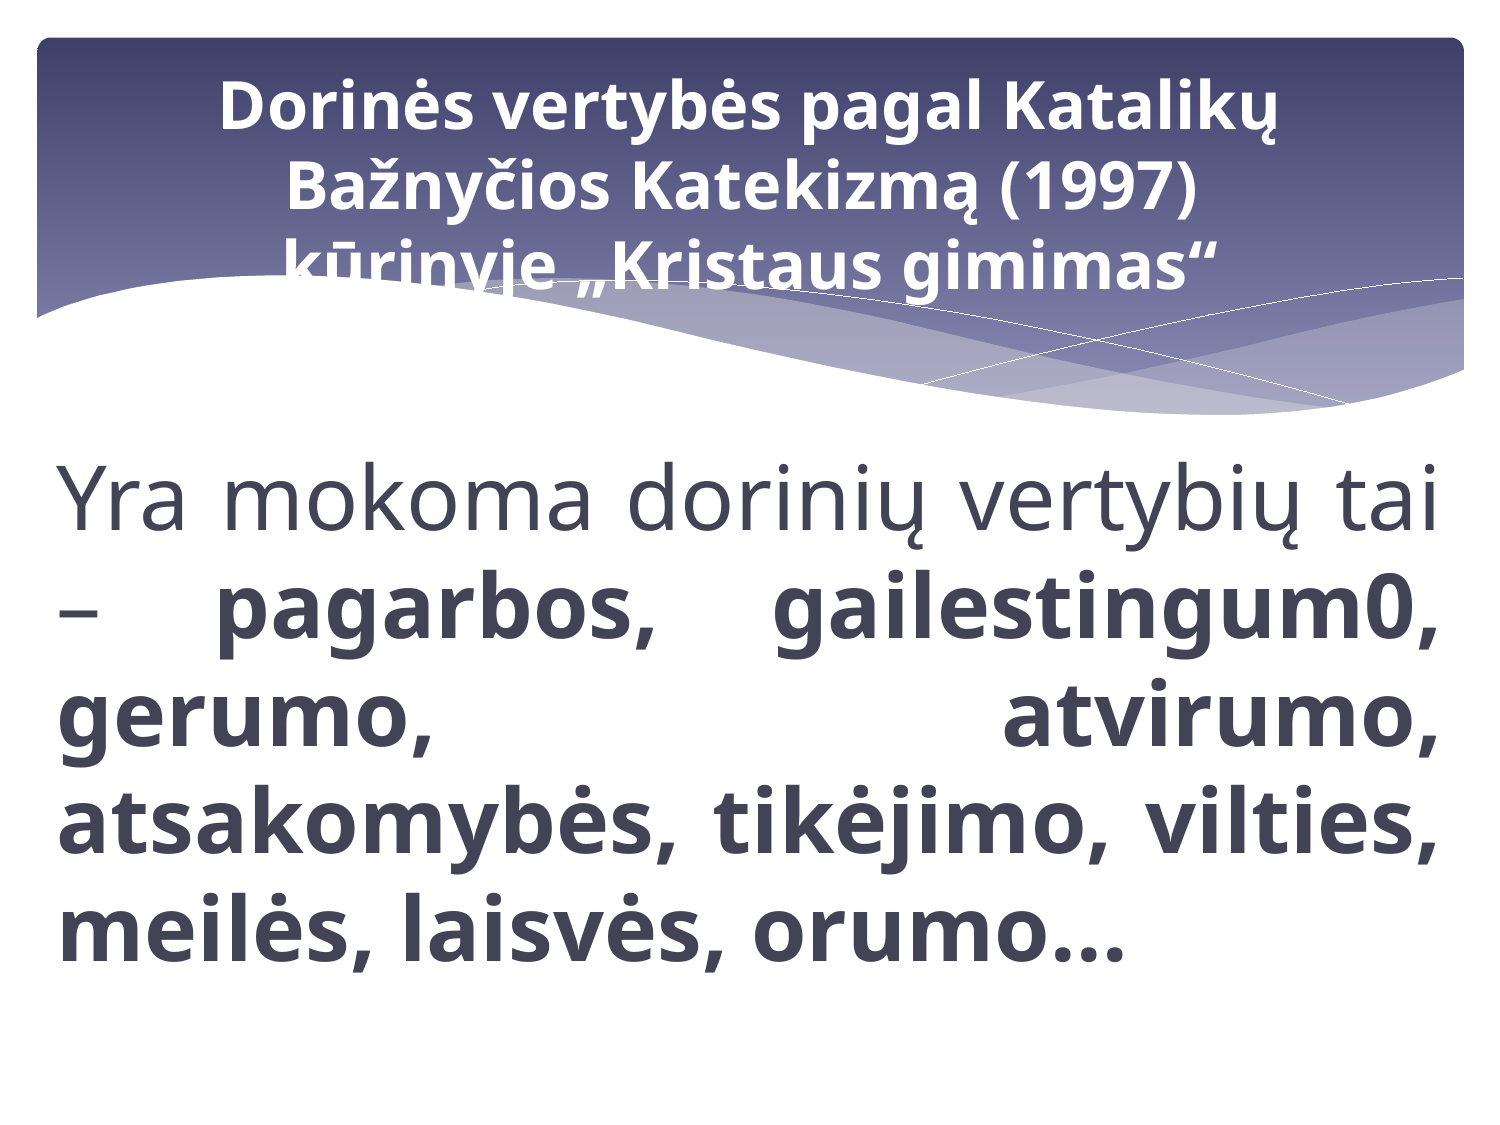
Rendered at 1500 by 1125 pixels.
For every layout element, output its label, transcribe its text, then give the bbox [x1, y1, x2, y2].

title Dorinės vertybės pagal Katalikų Bažnyčios Katekizmą (1997) kūrinyje „Kristaus gimimas“ [75, 55, 1426, 262]
list Yra mokoma dorinių vertybių tai – pagarbos, gailestingum0, gerumo, atvirumo, atsakomybės, tikėjimo, vilties, meilės, laisvės, orumo... [41, 302, 1459, 1083]
